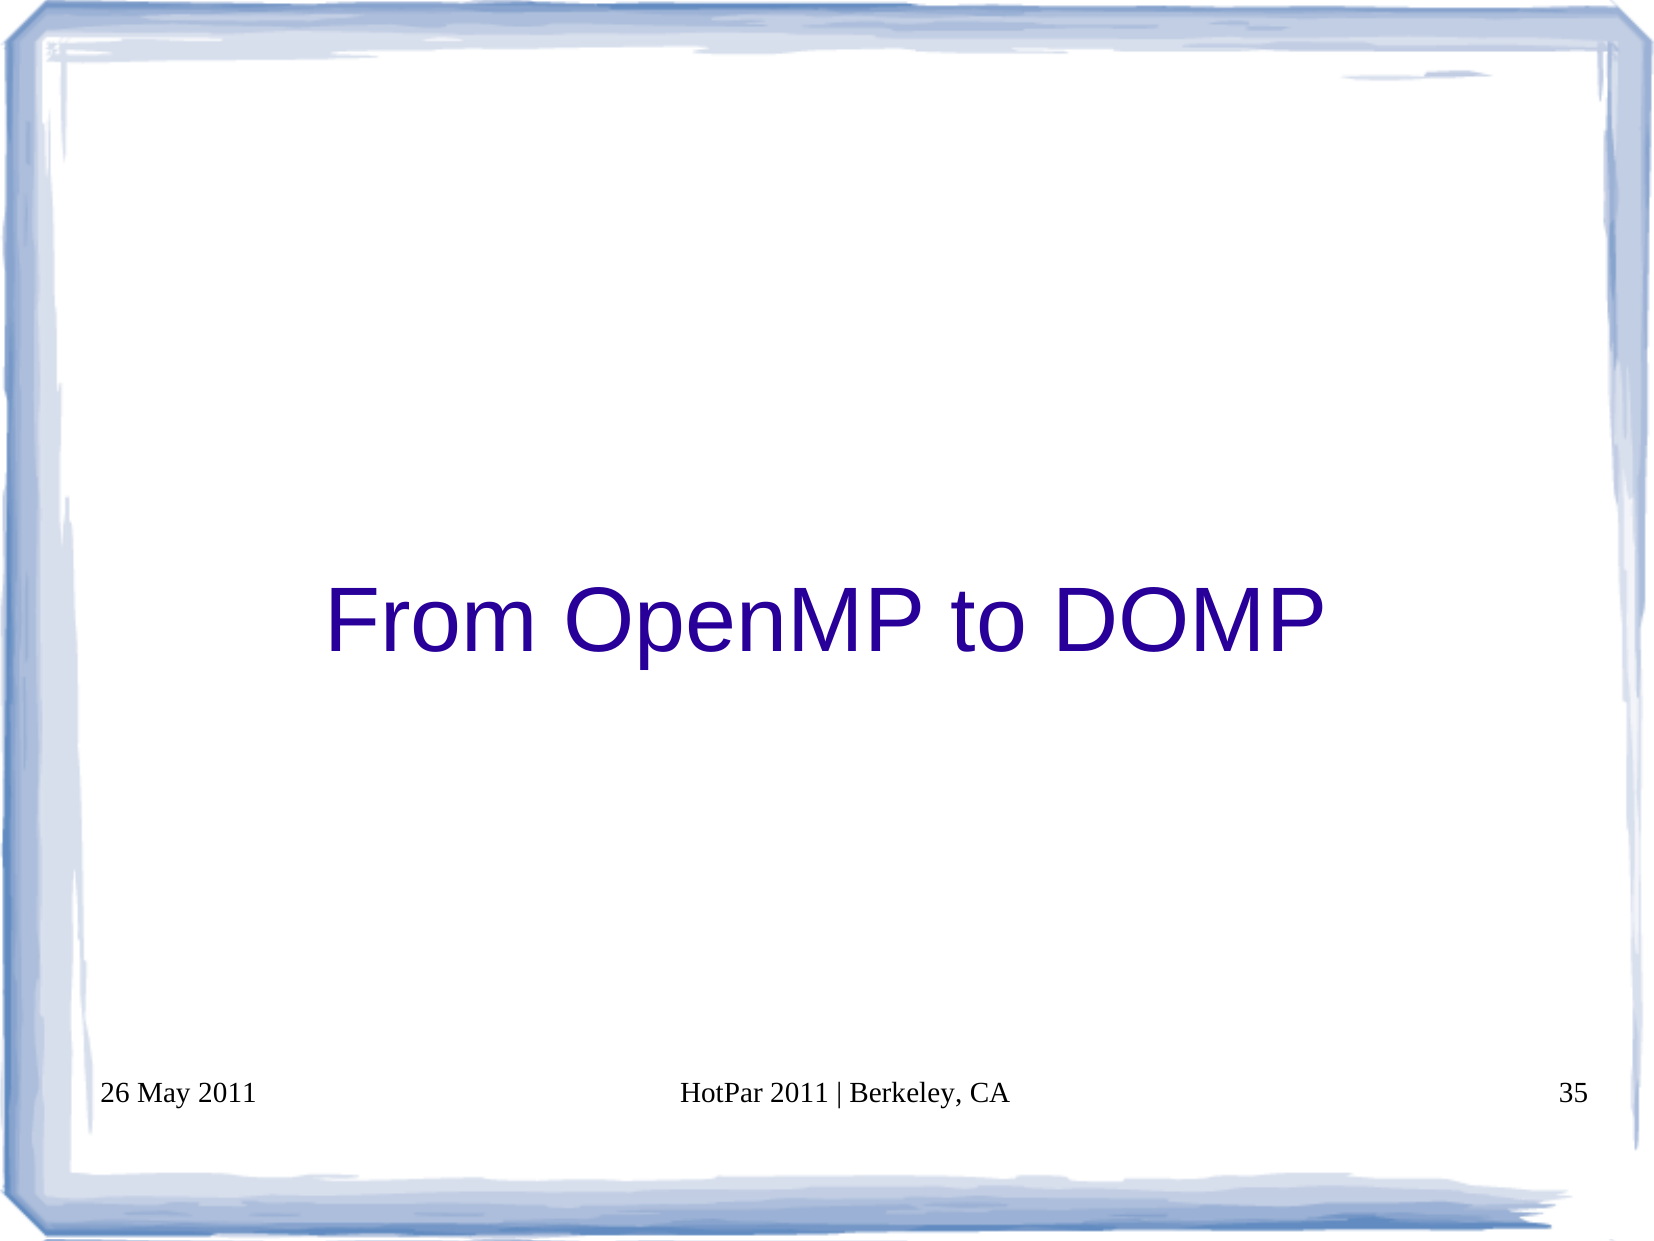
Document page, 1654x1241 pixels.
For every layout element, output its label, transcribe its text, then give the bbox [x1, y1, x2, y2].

title From OpenMP to DOMP [82, 523, 1571, 717]
picture [0, 0, 1654, 1241]
